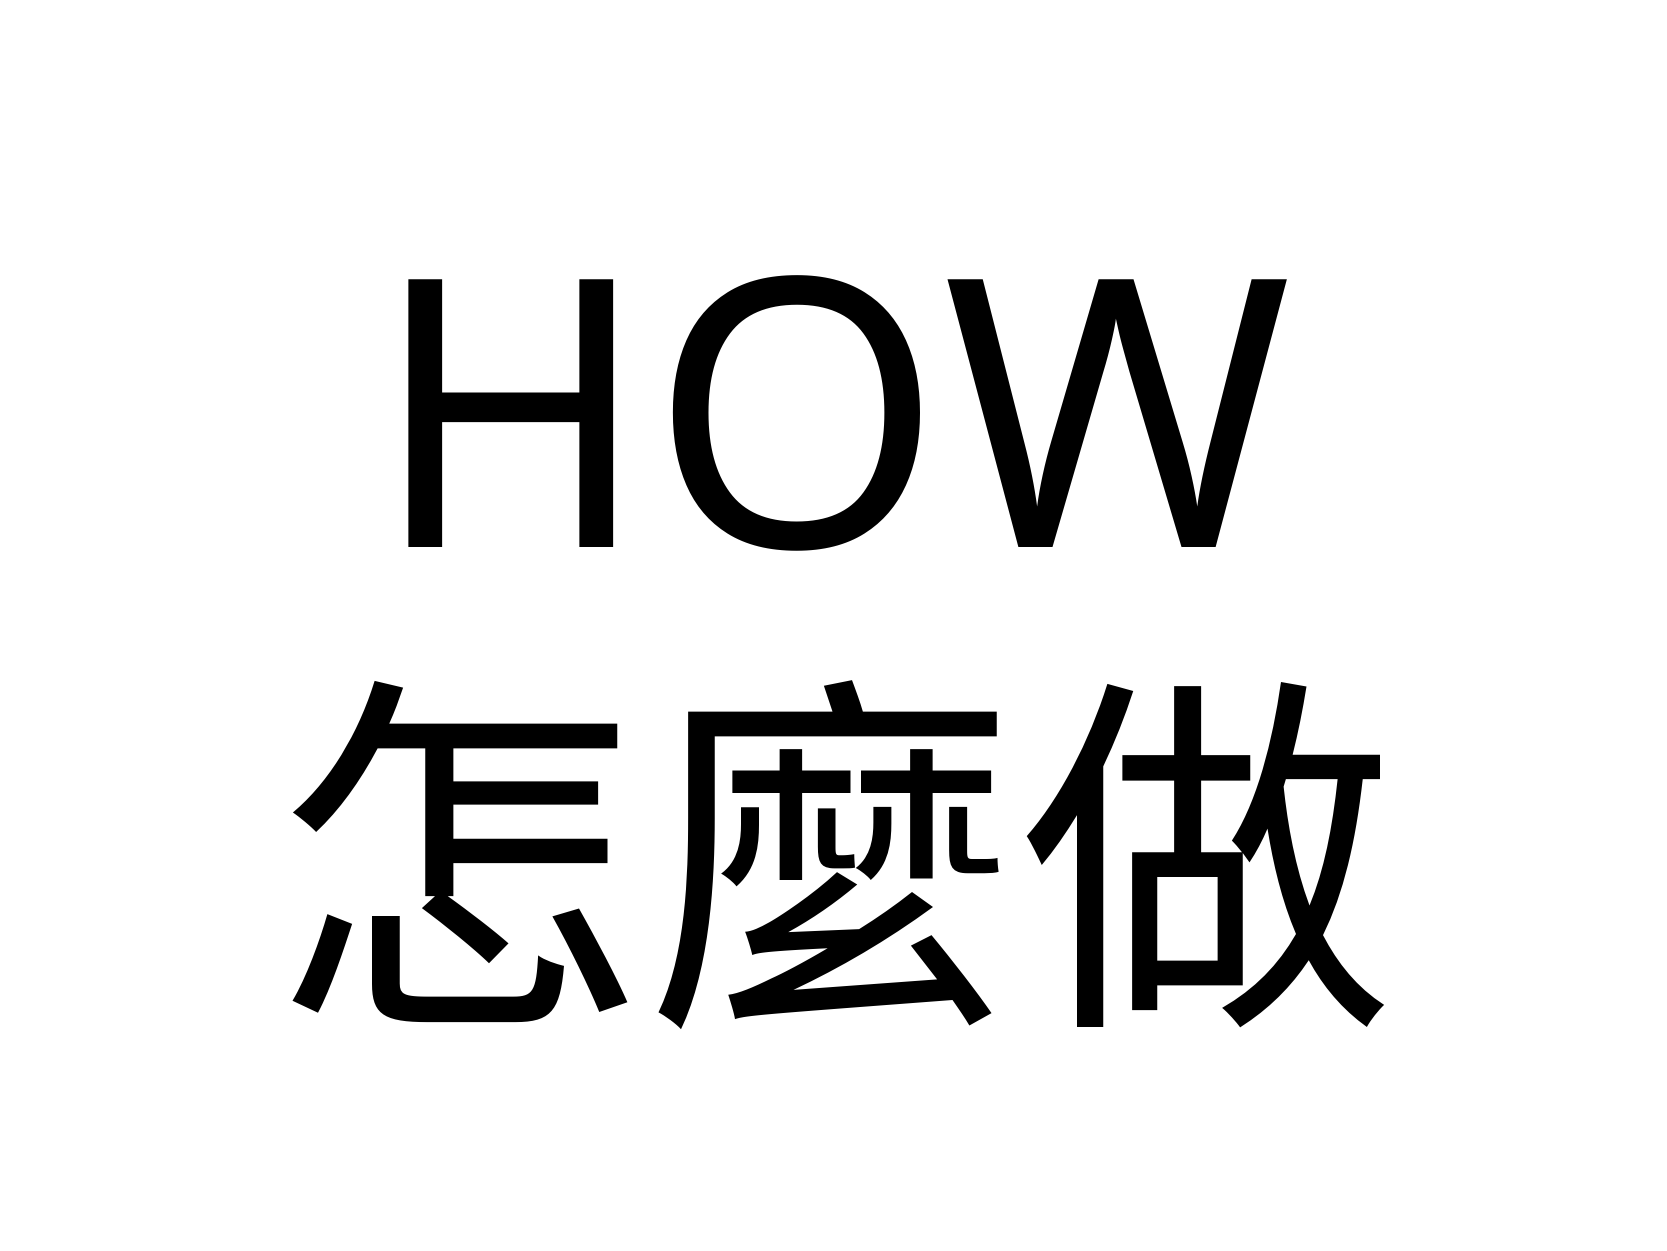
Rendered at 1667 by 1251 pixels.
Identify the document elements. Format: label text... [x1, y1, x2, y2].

text_box HOW 怎麼做 [124, 165, 1542, 1081]
